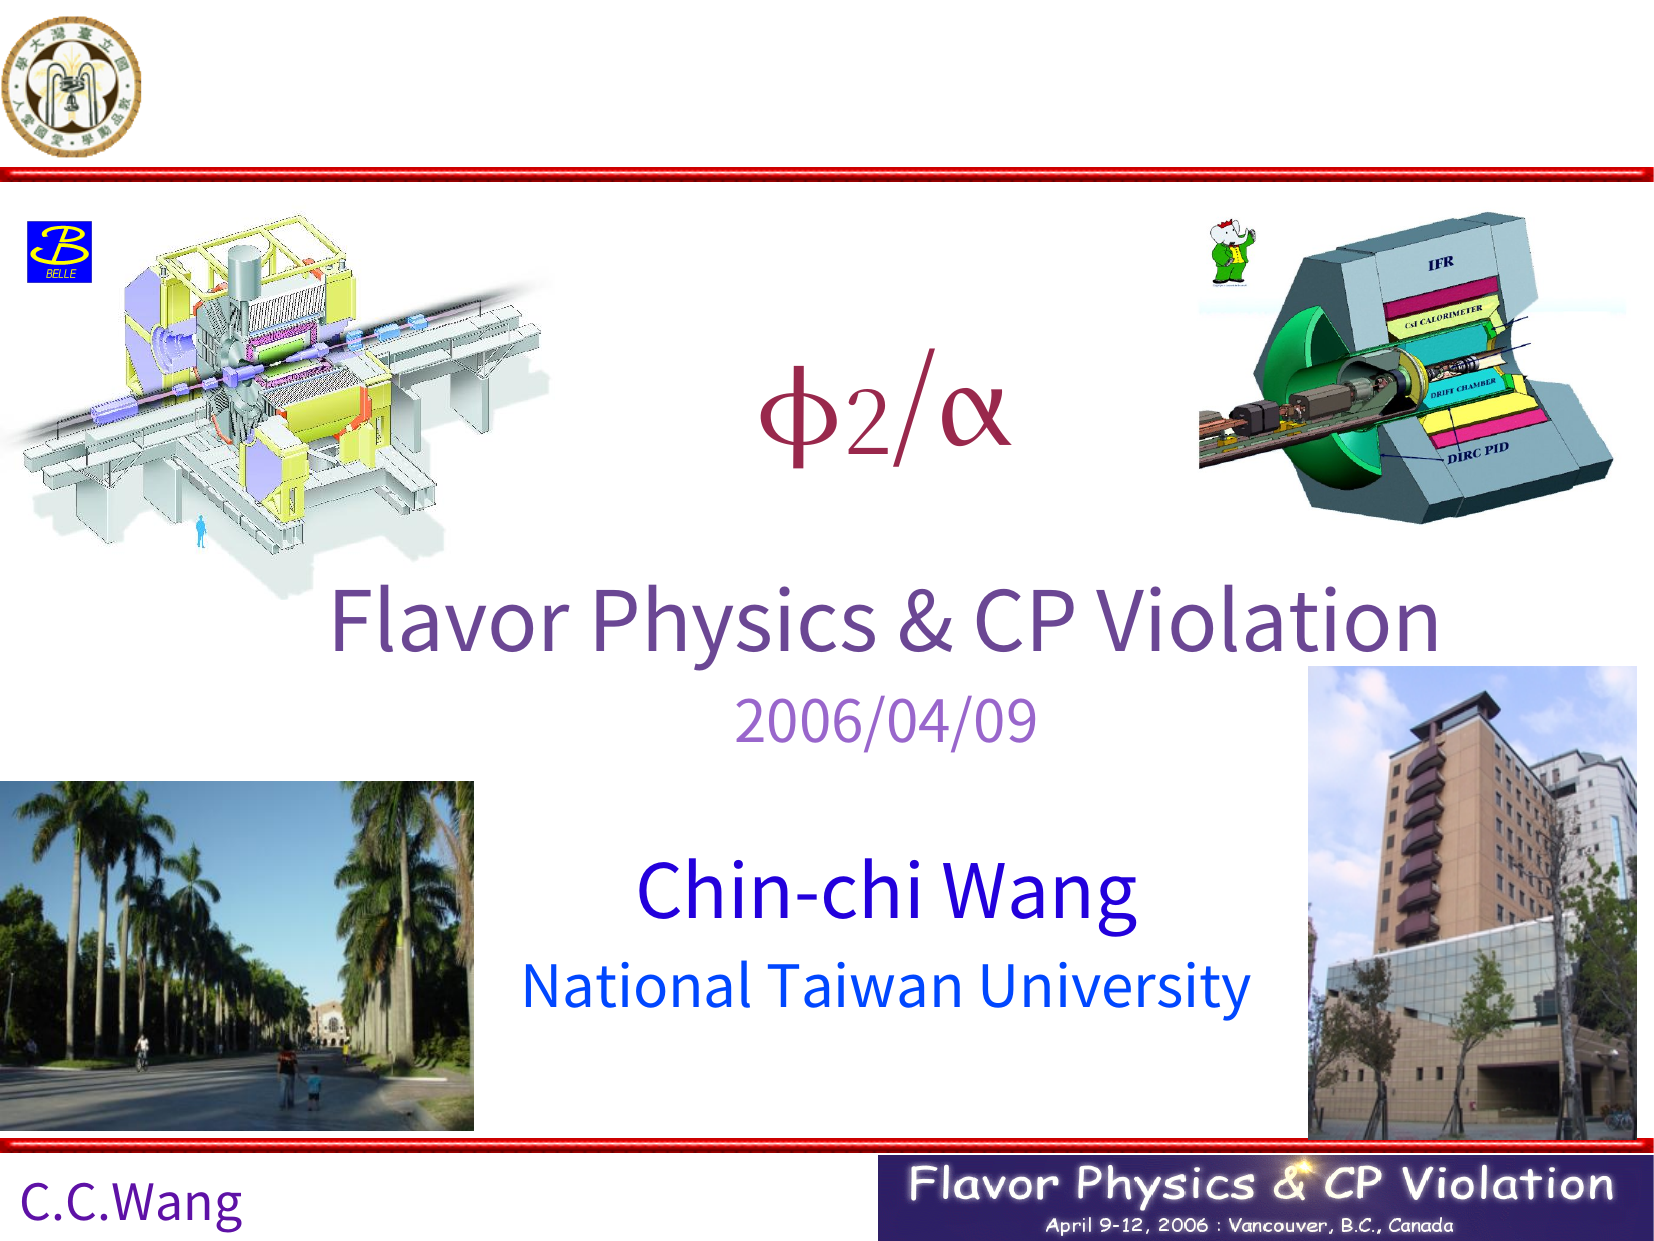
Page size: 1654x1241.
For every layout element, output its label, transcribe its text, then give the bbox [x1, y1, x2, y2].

text_box Flavor Physics & CP Violation 2006/04/09 Chin-chi Wang National Taiwan University [327, 554, 1432, 1013]
picture [1187, 188, 1639, 544]
picture [0, 781, 474, 1131]
picture [0, 203, 555, 600]
picture [0, 167, 1654, 182]
picture [878, 1155, 1654, 1241]
text_box 2/ [591, 301, 1173, 501]
picture [0, 666, 1654, 1153]
picture [0, 15, 143, 159]
